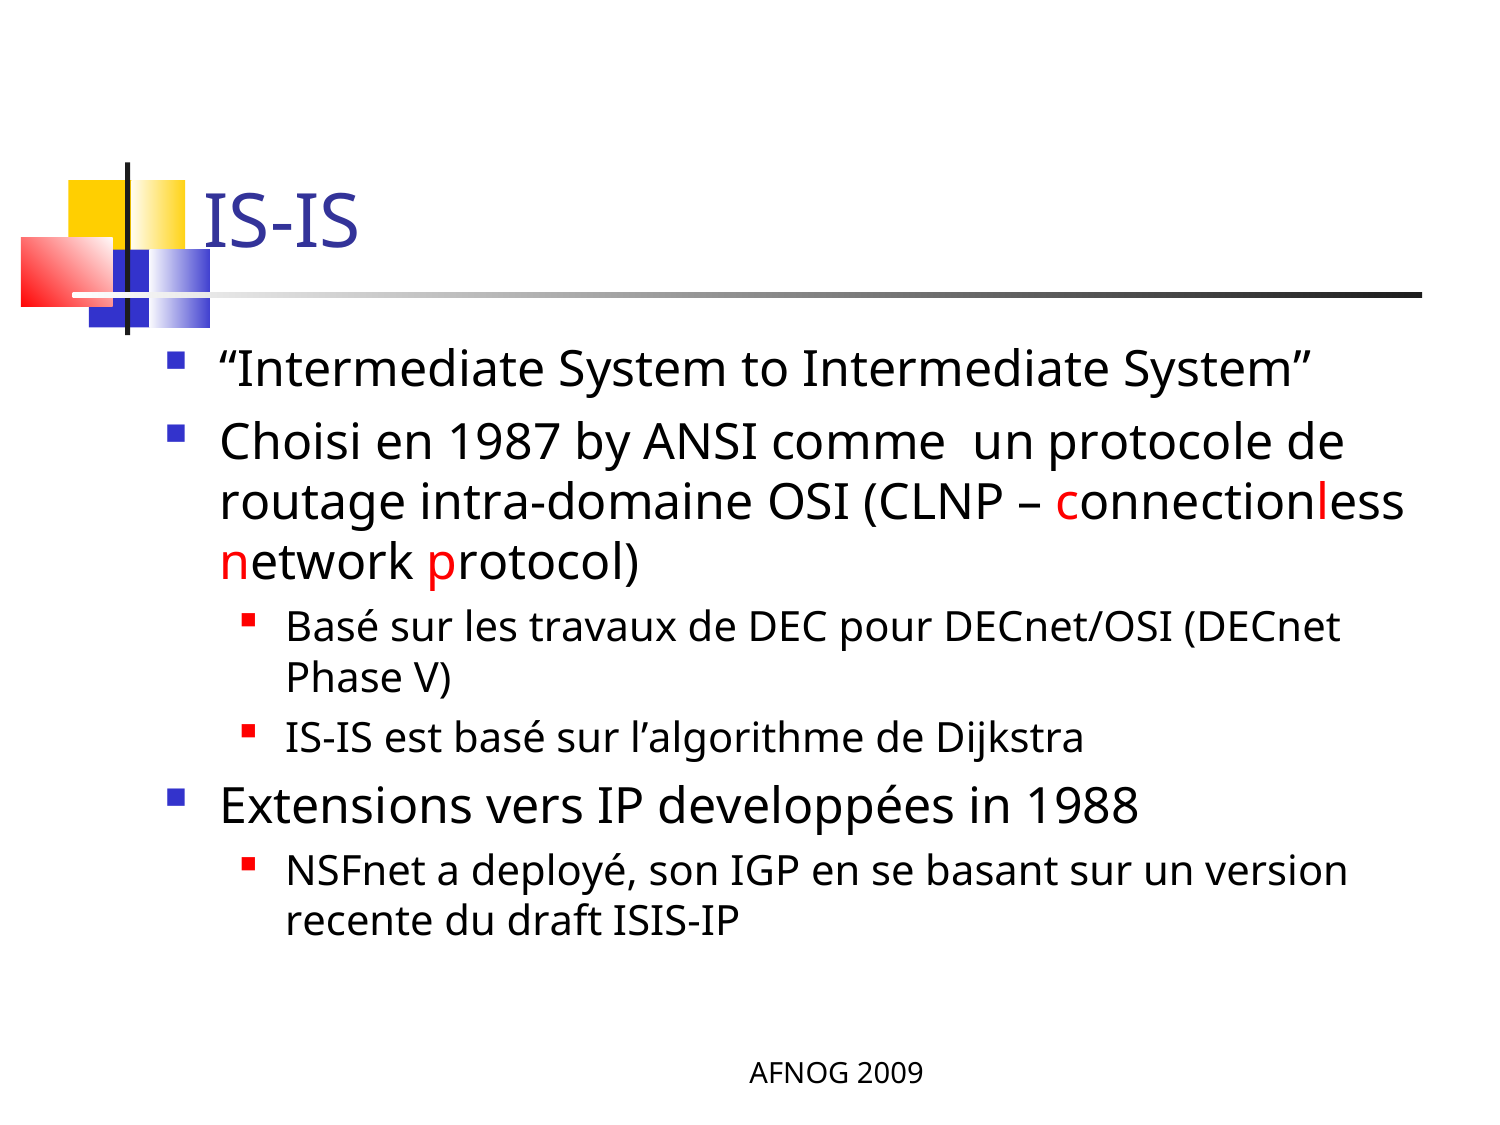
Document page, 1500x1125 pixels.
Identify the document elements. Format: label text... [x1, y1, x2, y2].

list “Intermediate System to Intermediate System” Choisi en 1987 by ANSI comme un protocole de routage intra-domaine OSI (CLNP – connectionless network protocol)‏ Basé sur les travaux de DEC pour DECnet/OSI (DECnet Phase V)‏ IS-IS est basé sur l’algorithme de Dijkstra Extensions vers IP developpées in 1988 NSFnet a deployé, son IGP en se basant sur un version recente du draft ISIS-IP [149, 331, 1469, 1000]
title IS-IS [188, 35, 1468, 276]
